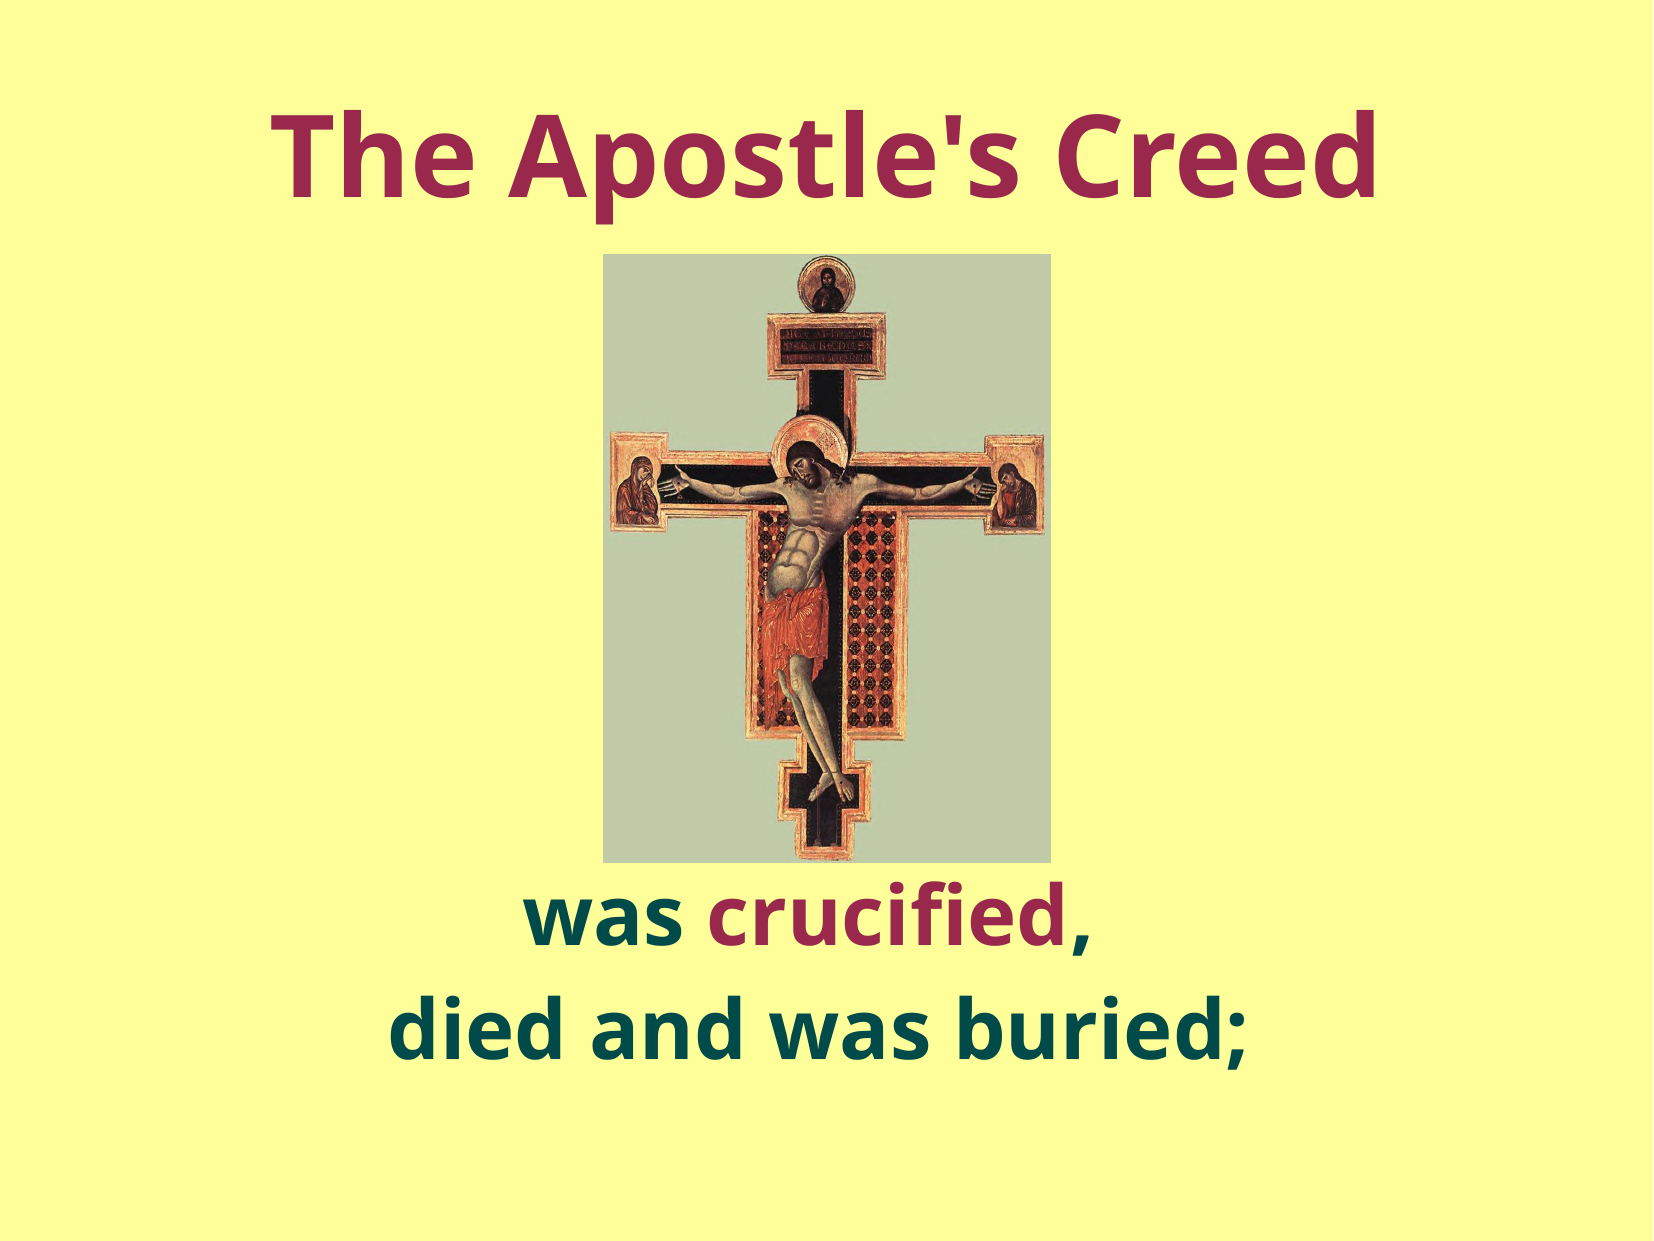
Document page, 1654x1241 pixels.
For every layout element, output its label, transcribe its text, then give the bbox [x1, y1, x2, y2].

picture [603, 254, 1051, 863]
title The Apostle's Creed [82, 49, 1571, 257]
text_box was crucified, died and was buried; [75, 750, 1563, 1191]
